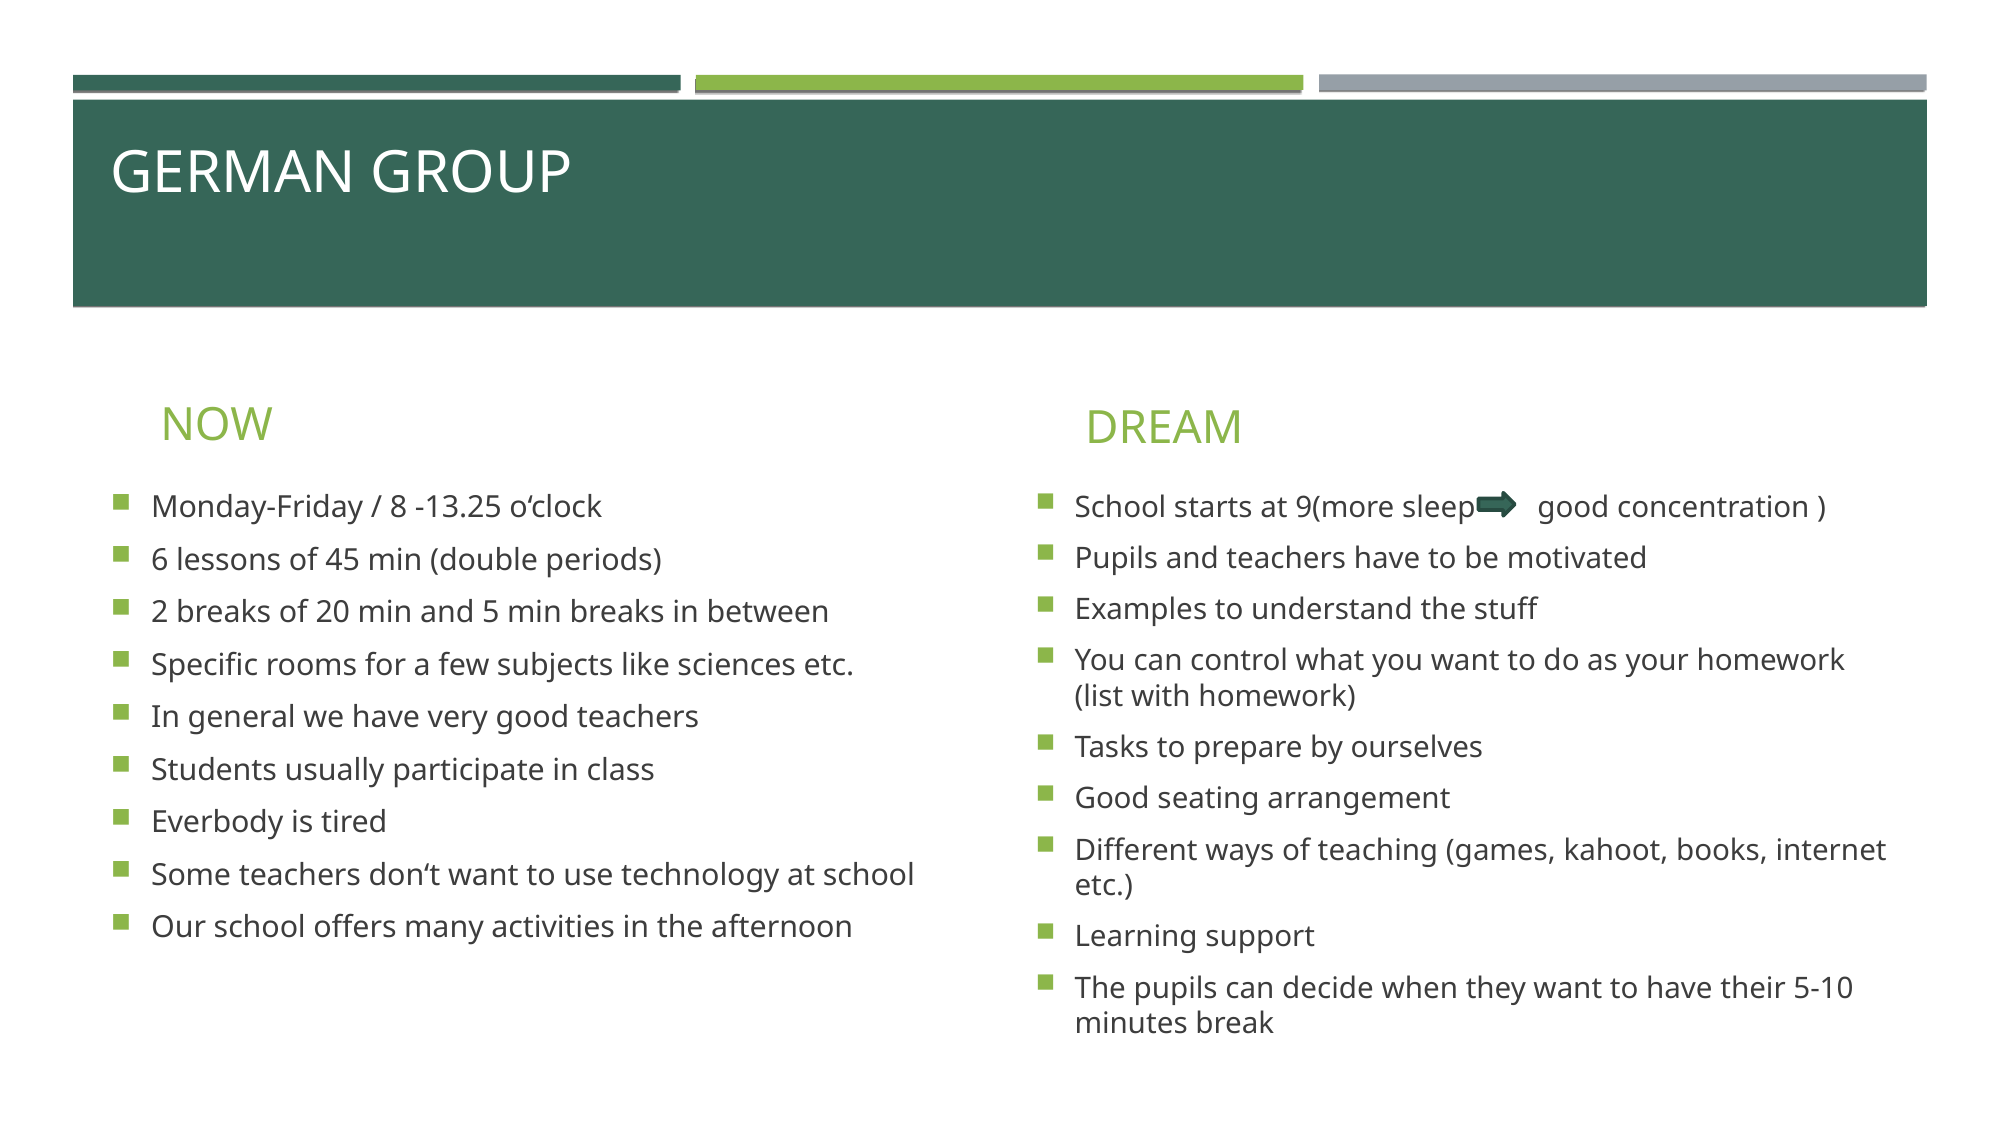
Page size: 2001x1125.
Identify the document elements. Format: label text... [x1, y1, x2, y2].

list NOW [145, 369, 980, 458]
text_box [1478, 492, 1515, 516]
list School starts at 9(more sleep good concentration ) Pupils and teachers have to be motivated Examples to understand the stuff You can control what you want to do as your homework (list with homework) Tasks to prepare by ourselves Good seating arrangement Different ways of teaching (games, kahoot, books, internet etc.) Learning support The pupils can decide when they want to have their 5-10 minutes break [1019, 479, 1905, 1050]
title German group [95, 119, 1905, 282]
list DREAM [1070, 369, 1905, 460]
list Monday-Friday / 8 -13.25 o‘clock 6 lessons of 45 min (double periods) 2 breaks of 20 min and 5 min breaks in between Specific rooms for a few subjects like sciences etc. In general we have very good teachers Students usually participate in class Everbody is tired Some teachers don‘t want to use technology at school Our school offers many activities in the afternoon [95, 479, 980, 962]
